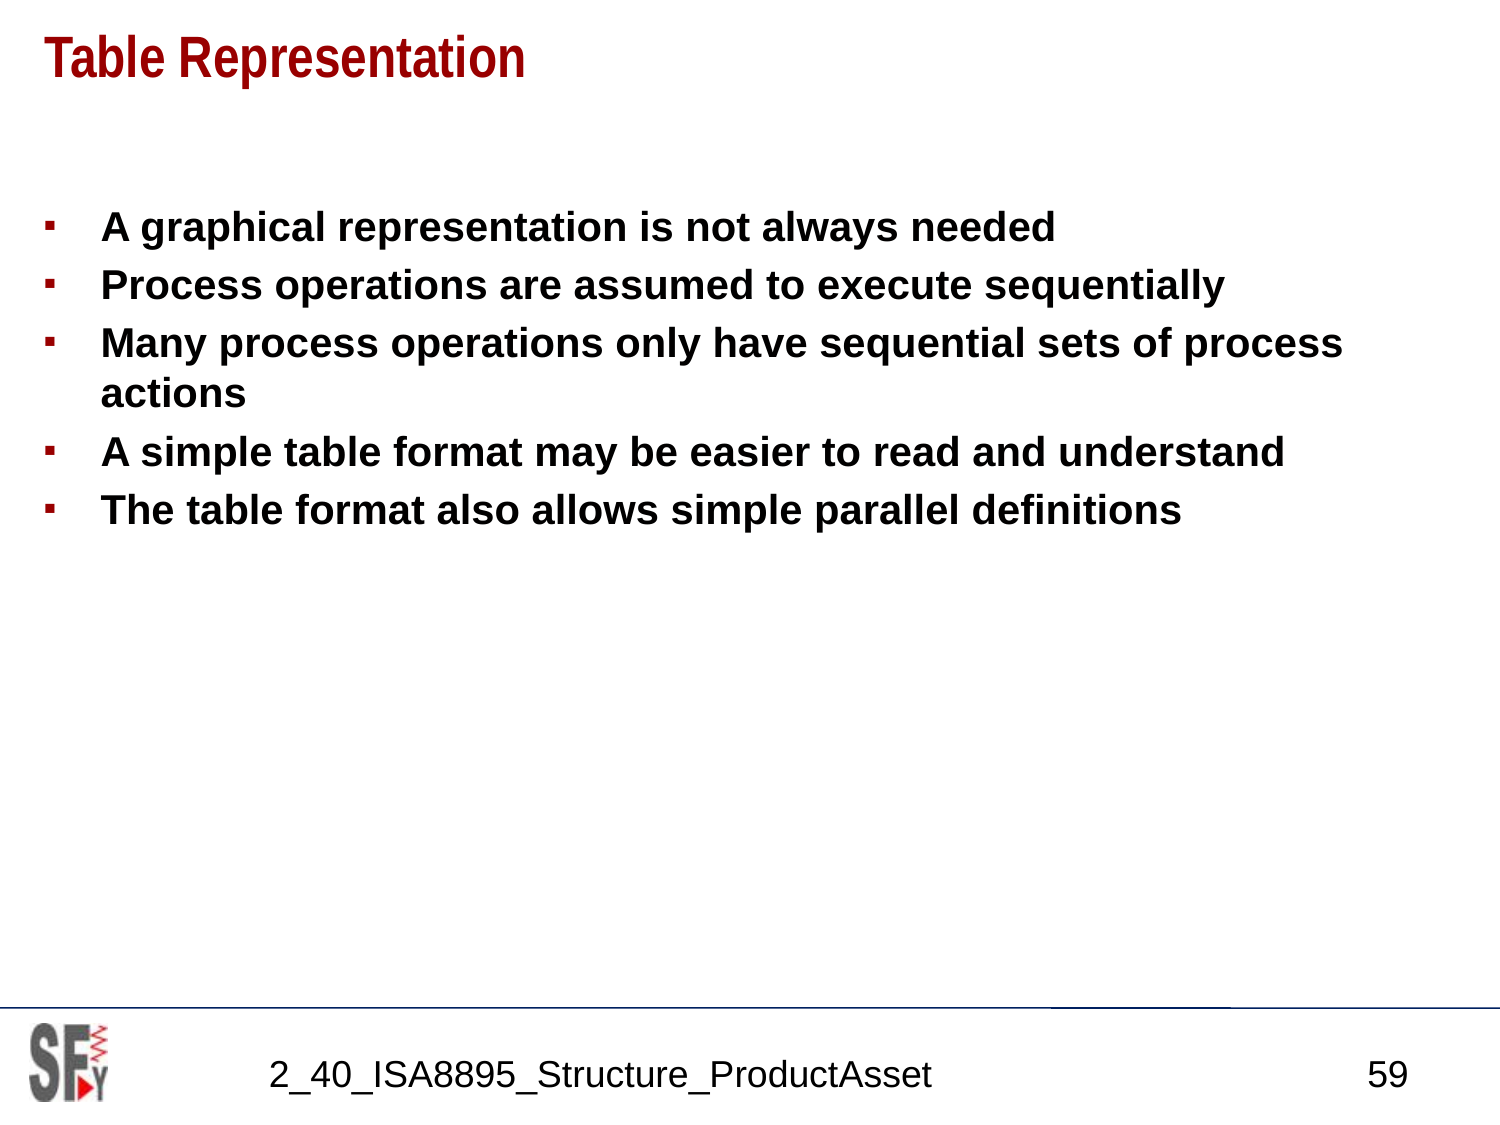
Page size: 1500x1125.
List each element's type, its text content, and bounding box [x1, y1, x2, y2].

title Table Representation [29, 12, 1471, 138]
footer 2_40_ISA8895_Structure_ProductAsset [253, 1034, 1336, 1103]
list A graphical representation is not always needed Process operations are assumed to execute sequentially Many process operations only have sequential sets of process actions A simple table format may be easier to read and understand The table format also allows simple parallel definitions [29, 184, 1471, 988]
slide_number <numéro> [1352, 1034, 1490, 1103]
picture [29, 1023, 108, 1102]
